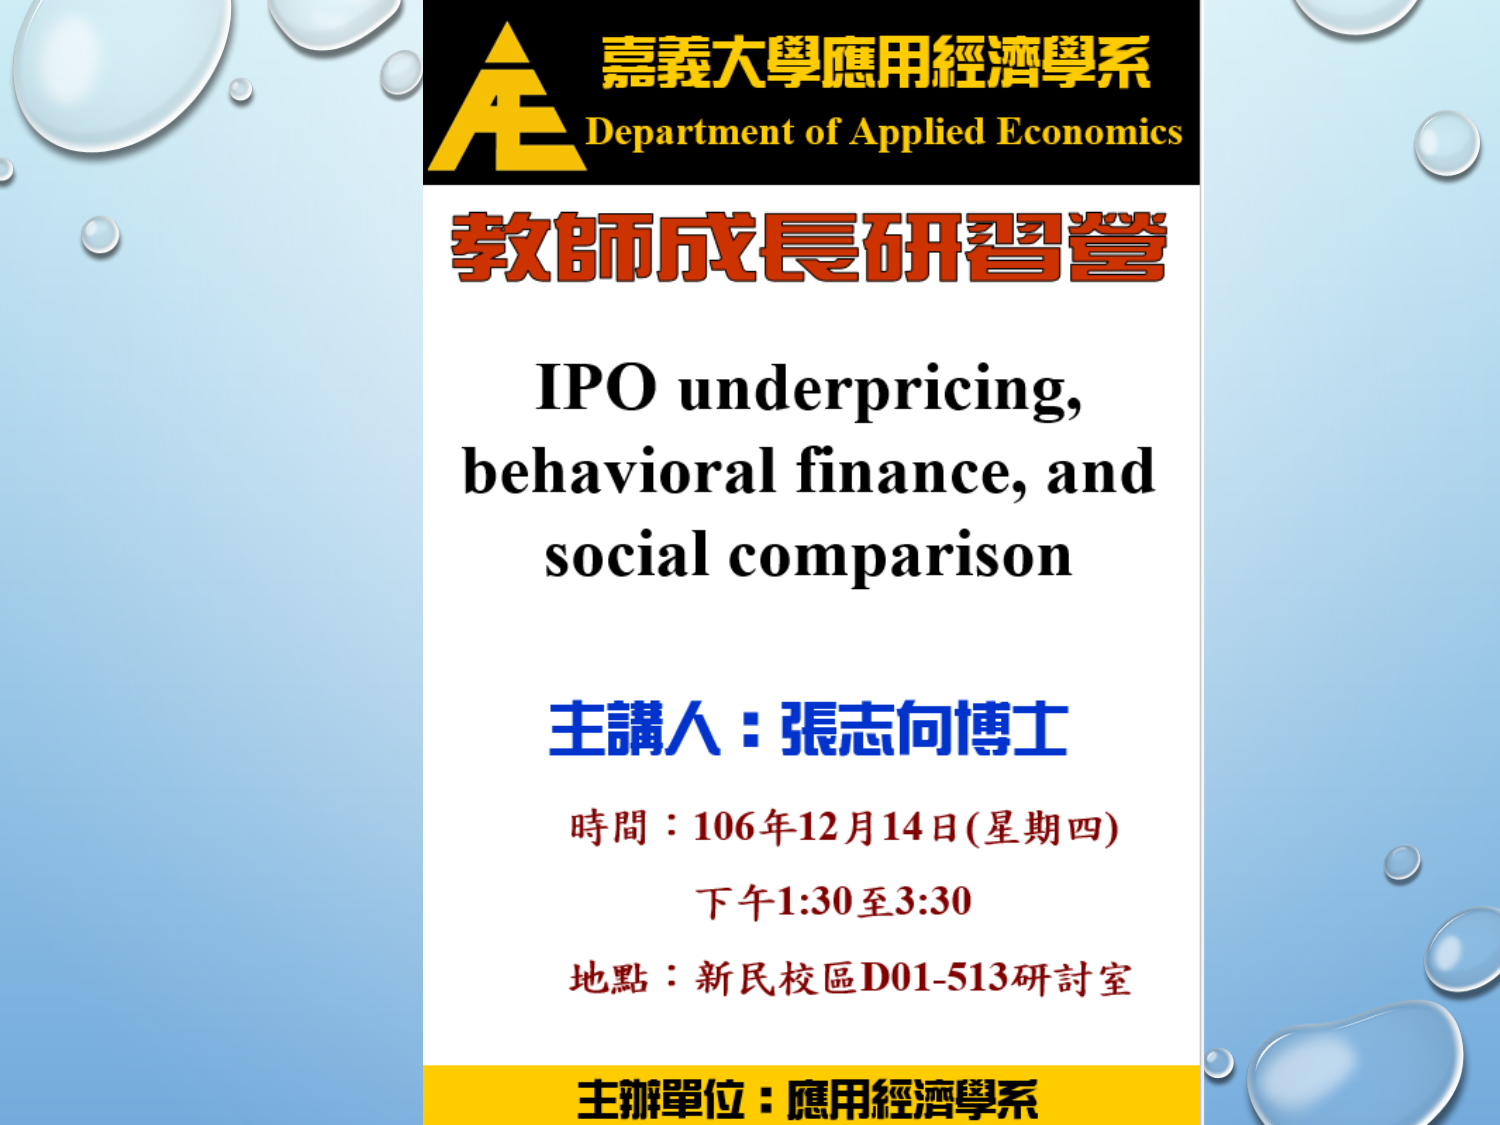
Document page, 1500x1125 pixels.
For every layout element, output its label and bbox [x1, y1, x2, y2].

picture [423, 0, 1205, 1125]
